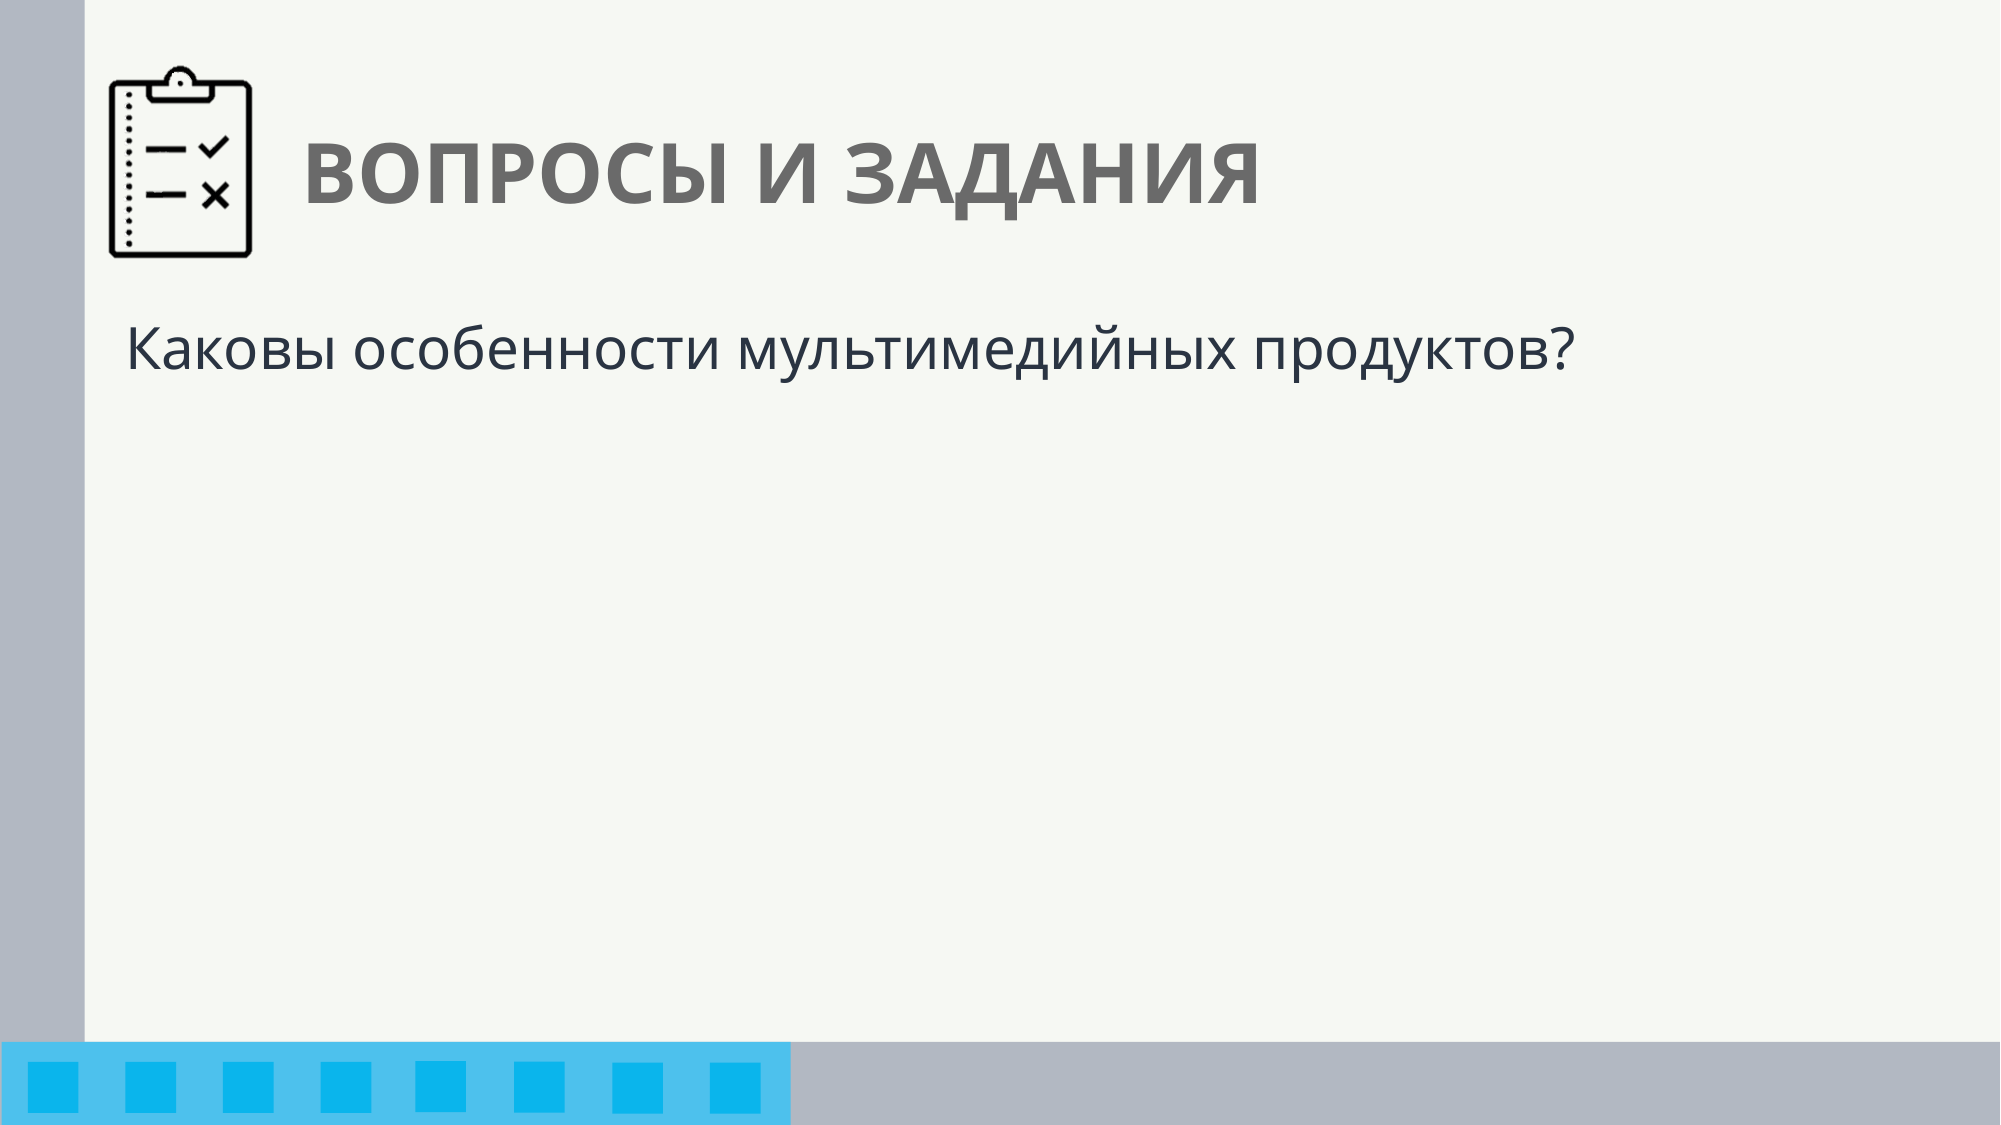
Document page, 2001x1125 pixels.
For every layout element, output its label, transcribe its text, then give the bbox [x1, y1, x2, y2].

list Каковы особенности мультимедийных продуктов? [110, 311, 1892, 529]
title ВОПРОСЫ И ЗАДАНИЯ [285, 67, 1892, 286]
picture [85, 54, 286, 286]
